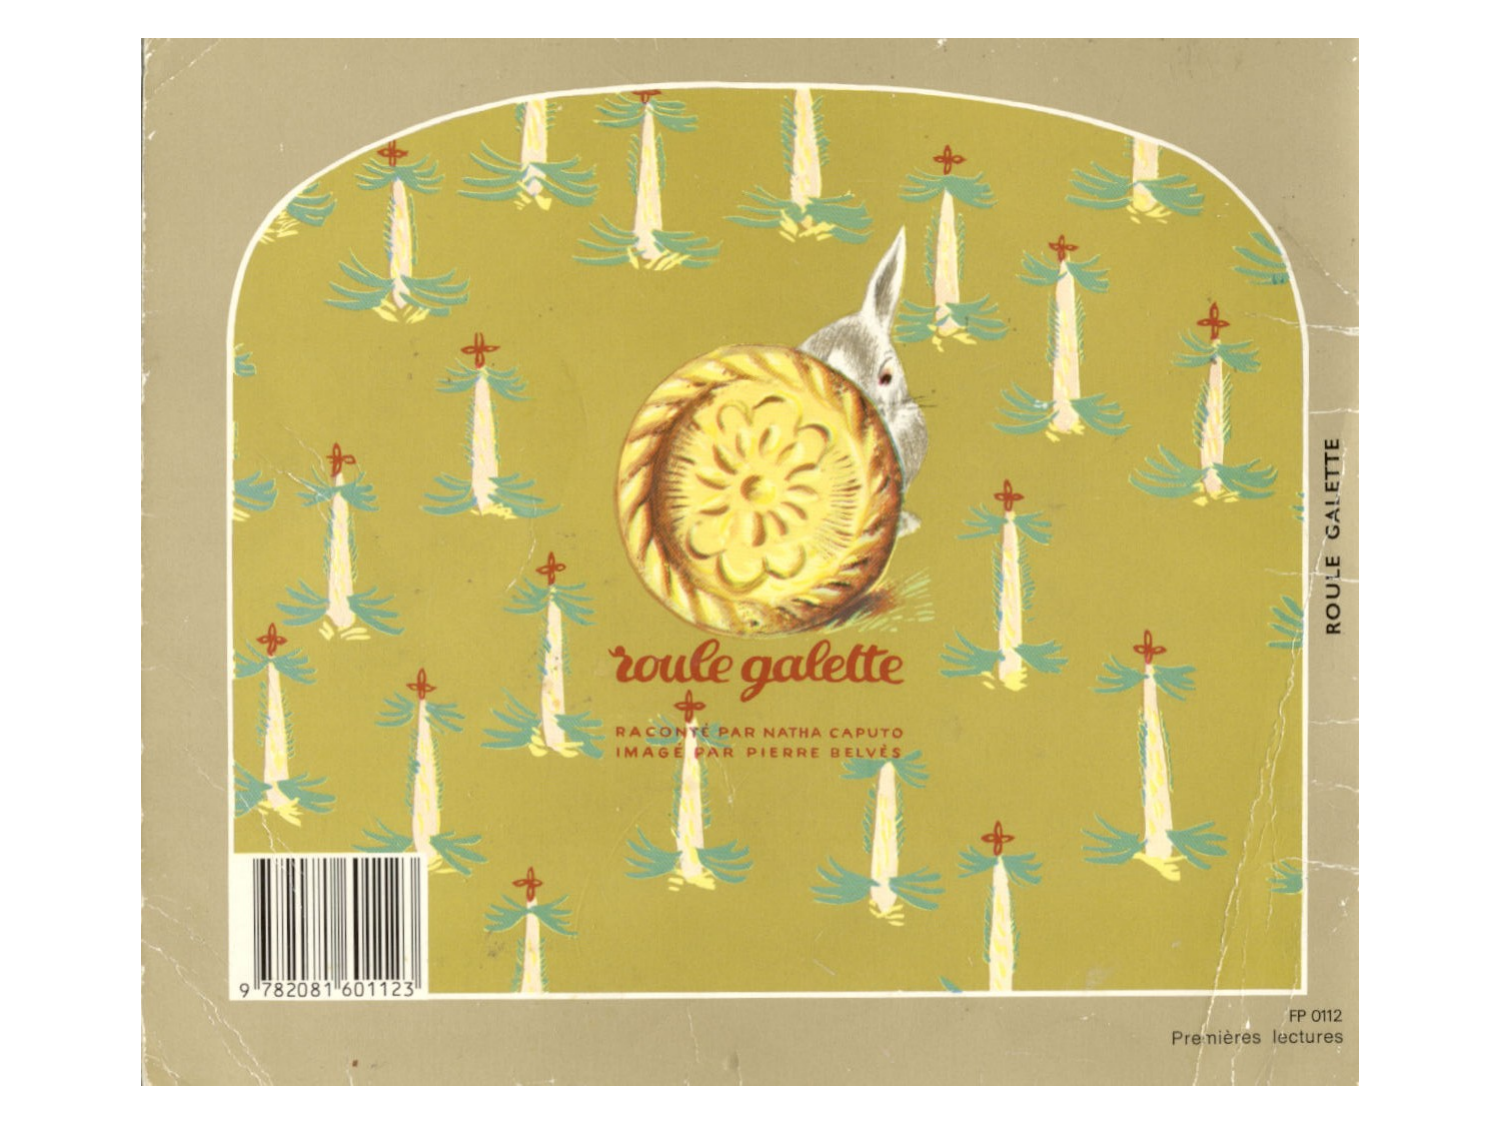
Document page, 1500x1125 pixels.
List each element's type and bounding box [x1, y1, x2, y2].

picture [141, 38, 1359, 1086]
